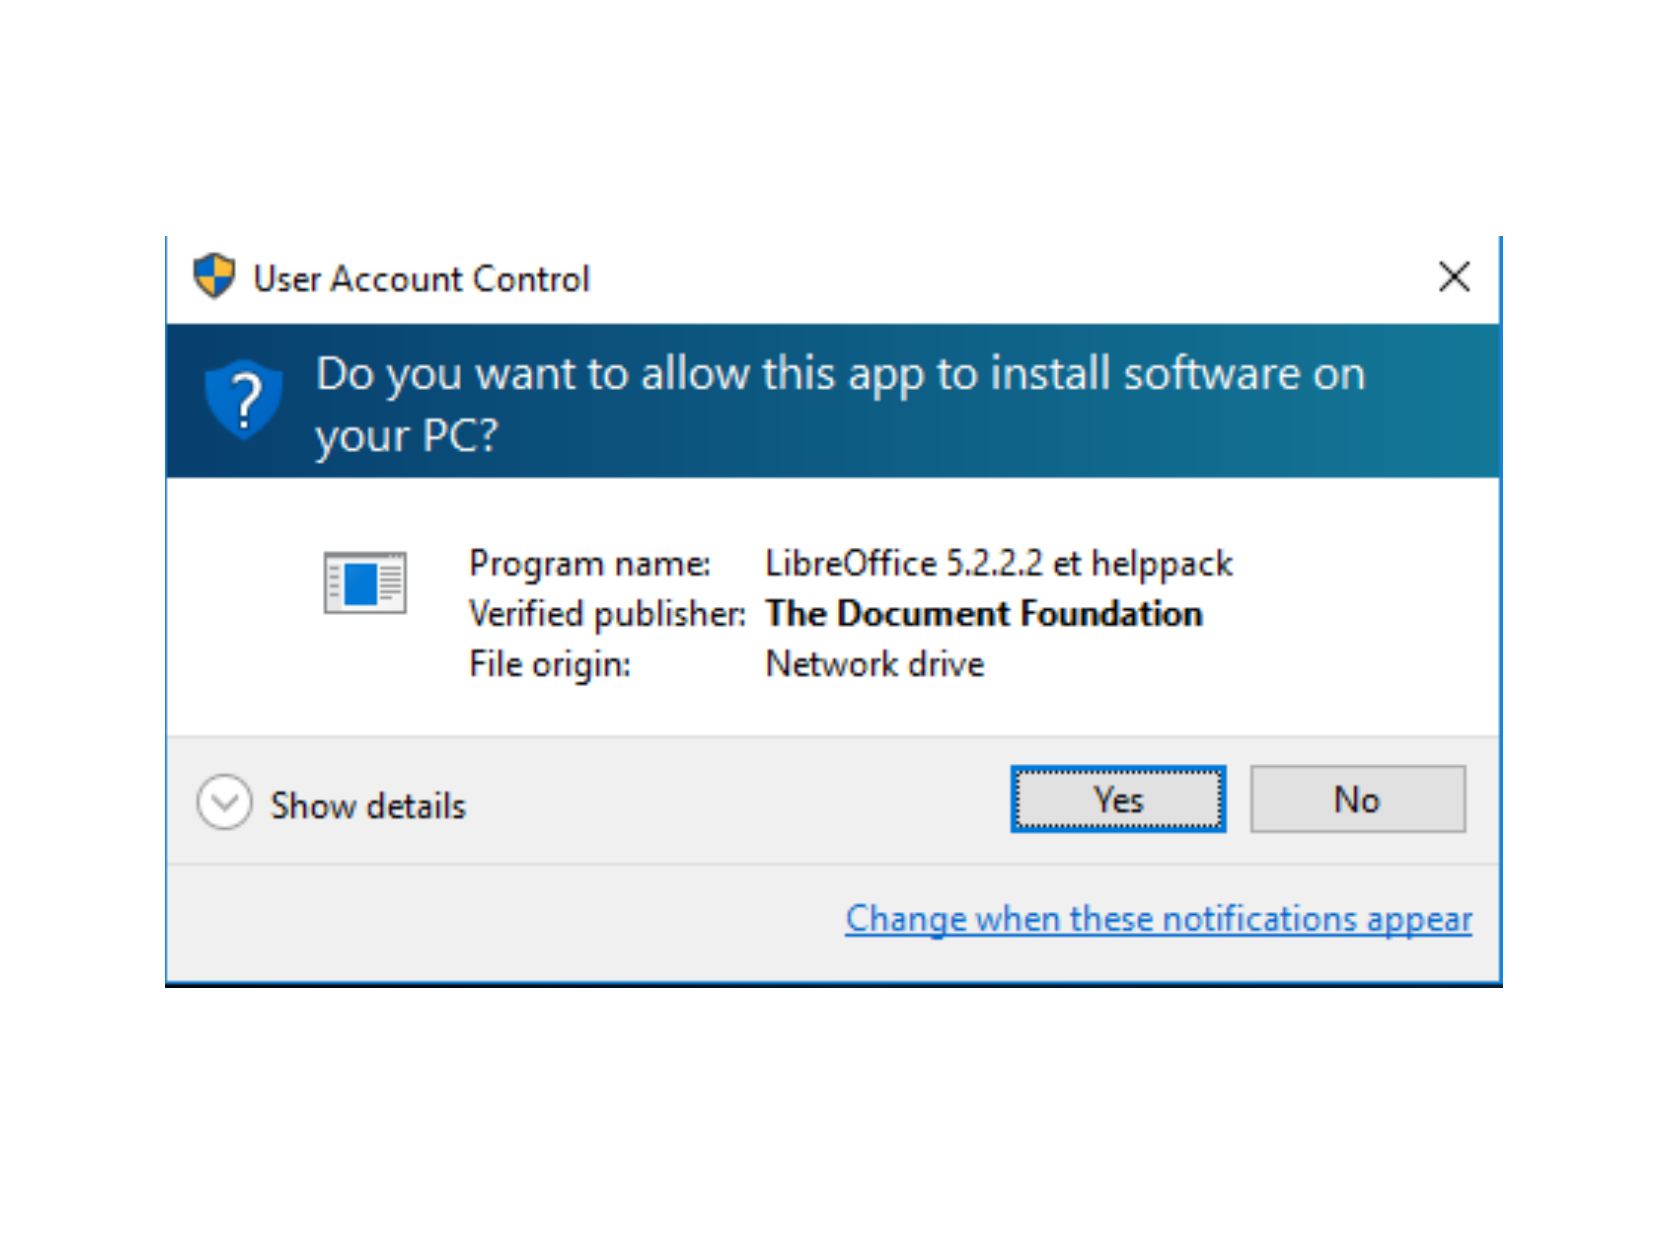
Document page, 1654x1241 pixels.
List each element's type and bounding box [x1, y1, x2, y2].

picture [165, 236, 1503, 988]
